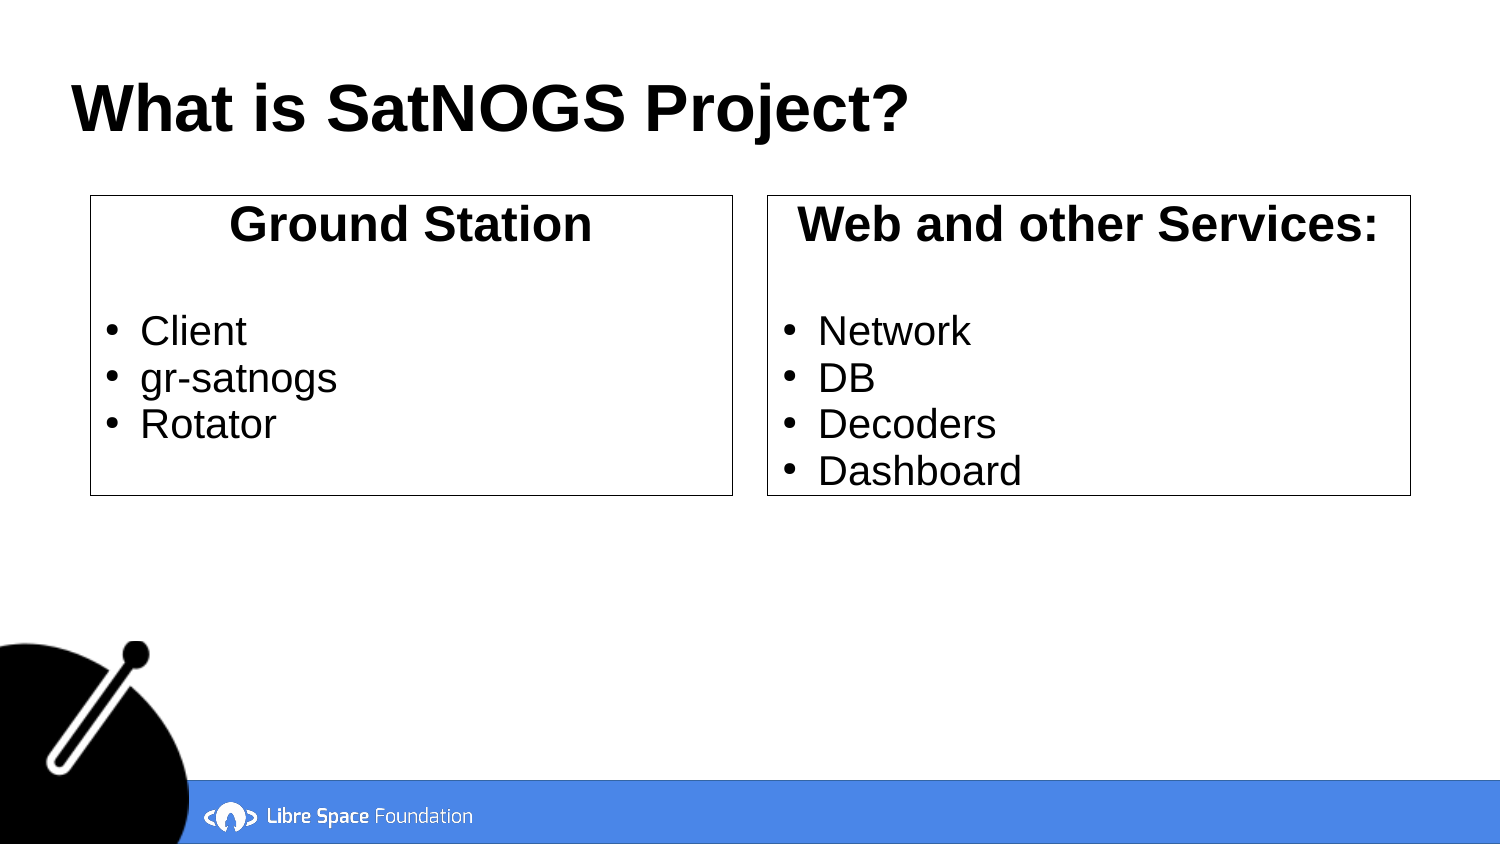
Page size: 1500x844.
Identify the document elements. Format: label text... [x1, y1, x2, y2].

picture [0, 641, 189, 844]
text_box Web and other Services: Network DB Decoders Dashboard [767, 195, 1411, 496]
picture [204, 802, 472, 832]
text_box What is SatNOGS Project? [56, 64, 928, 155]
text_box Ground Station Client gr-satnogs Rotator [90, 195, 733, 496]
